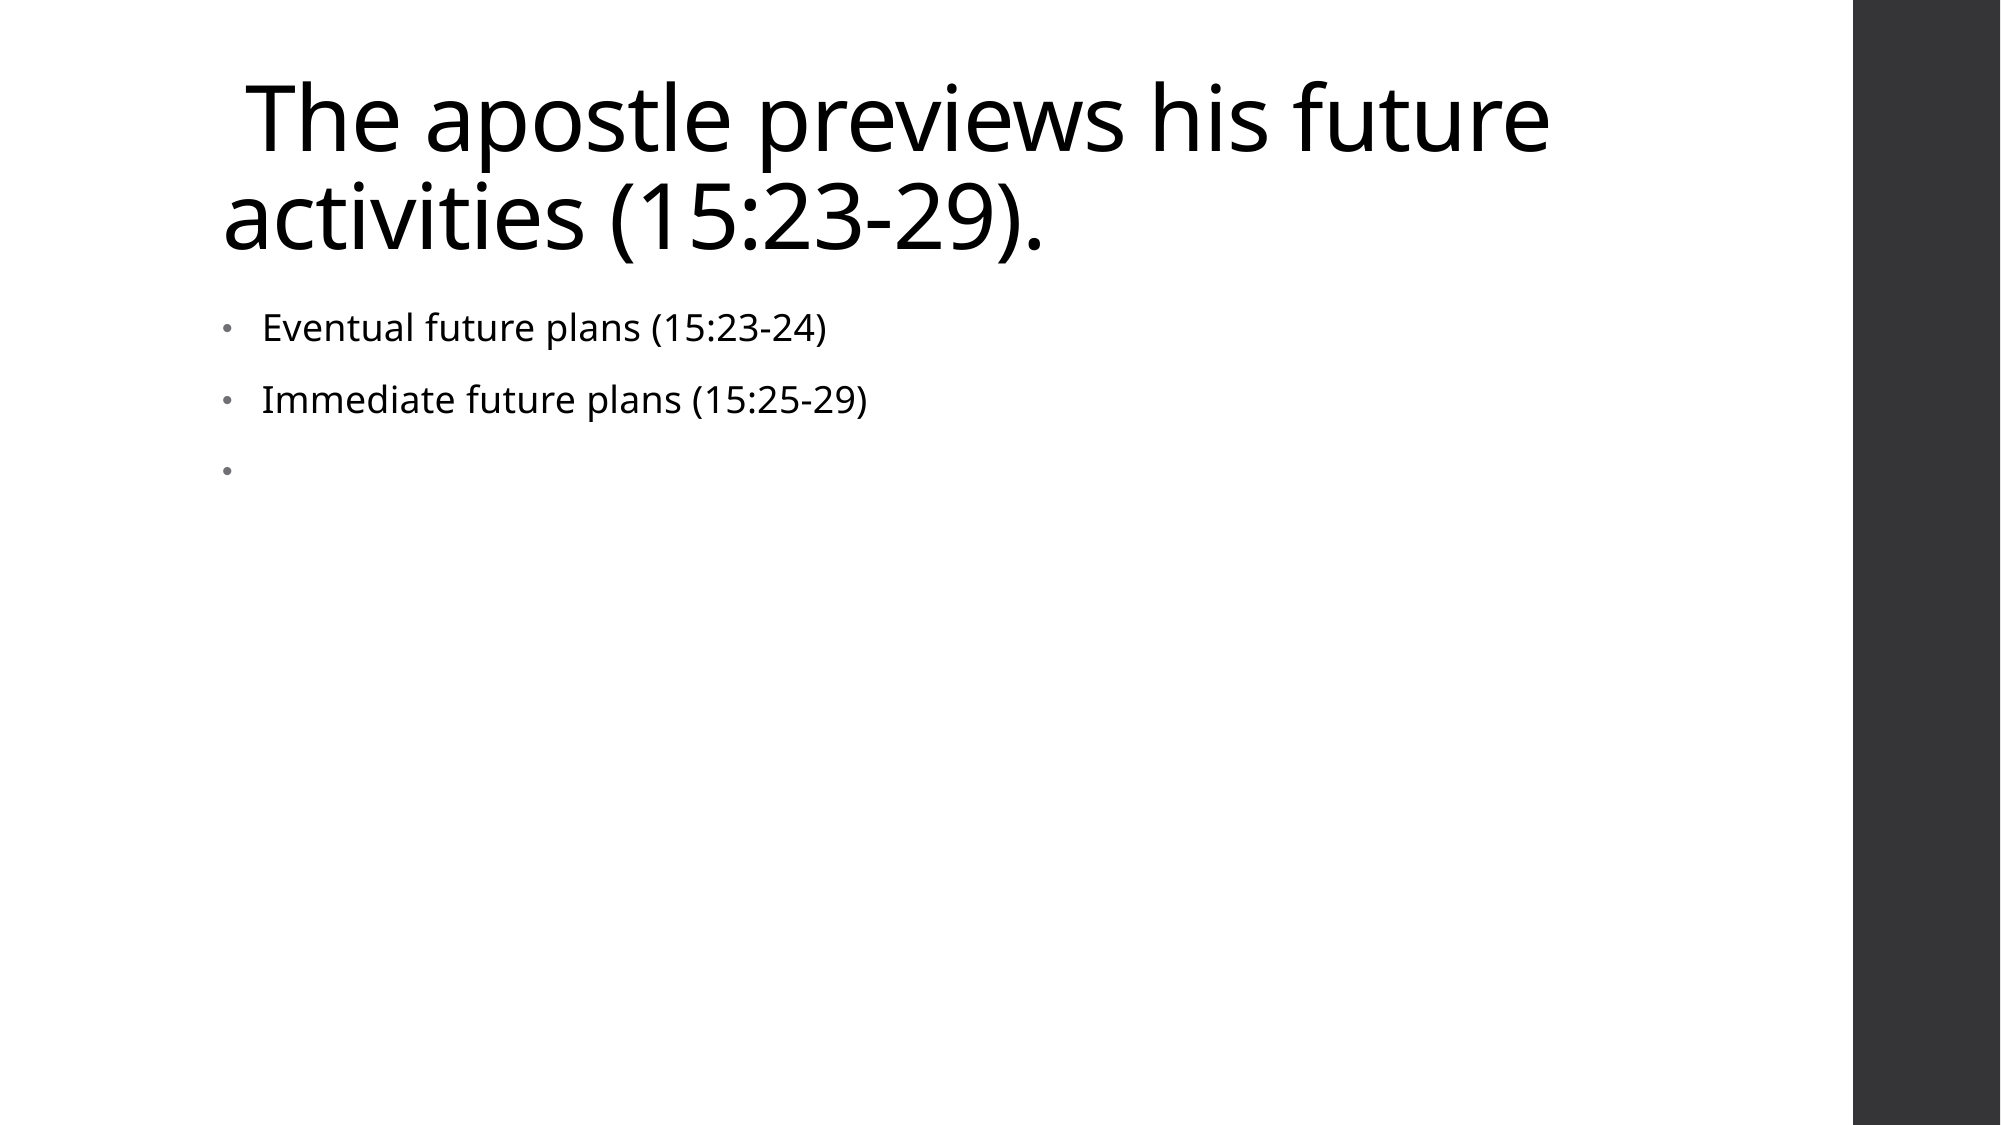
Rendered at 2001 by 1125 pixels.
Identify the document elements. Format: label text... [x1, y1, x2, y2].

title The apostle previews his future activities (15:23-29). [206, 60, 1797, 278]
list Eventual future plans (15:23-24) Immediate future plans (15:25-29) [206, 299, 1617, 1014]
